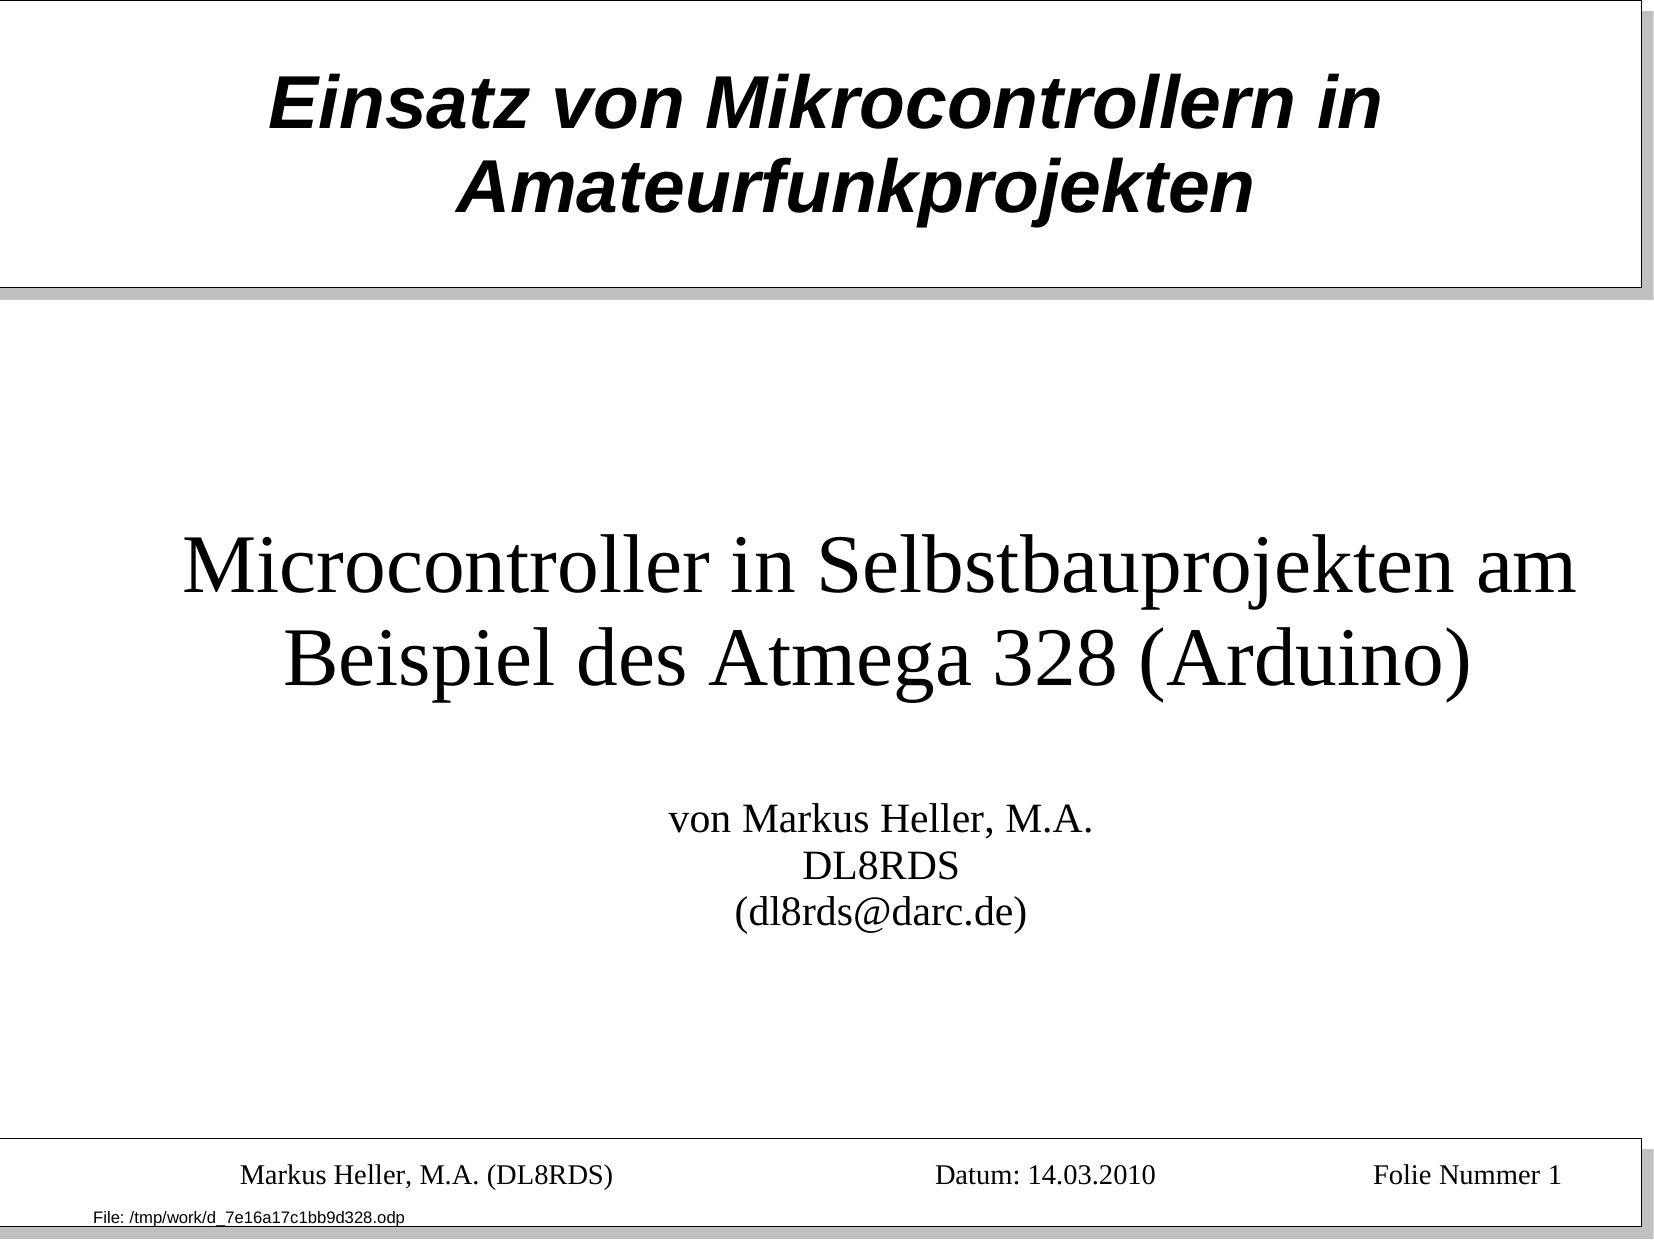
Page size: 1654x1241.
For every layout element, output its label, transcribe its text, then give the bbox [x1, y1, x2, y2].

title Einsatz von Mikrocontrollern in Amateurfunkprojekten [0, 0, 1654, 289]
subtitle Microcontroller in Selbstbauprojekten am Beispiel des Atmega 328 (Arduino) von Markus Heller, M.A. DL8RDS (dl8rds@darc.de) [73, 383, 1654, 1070]
